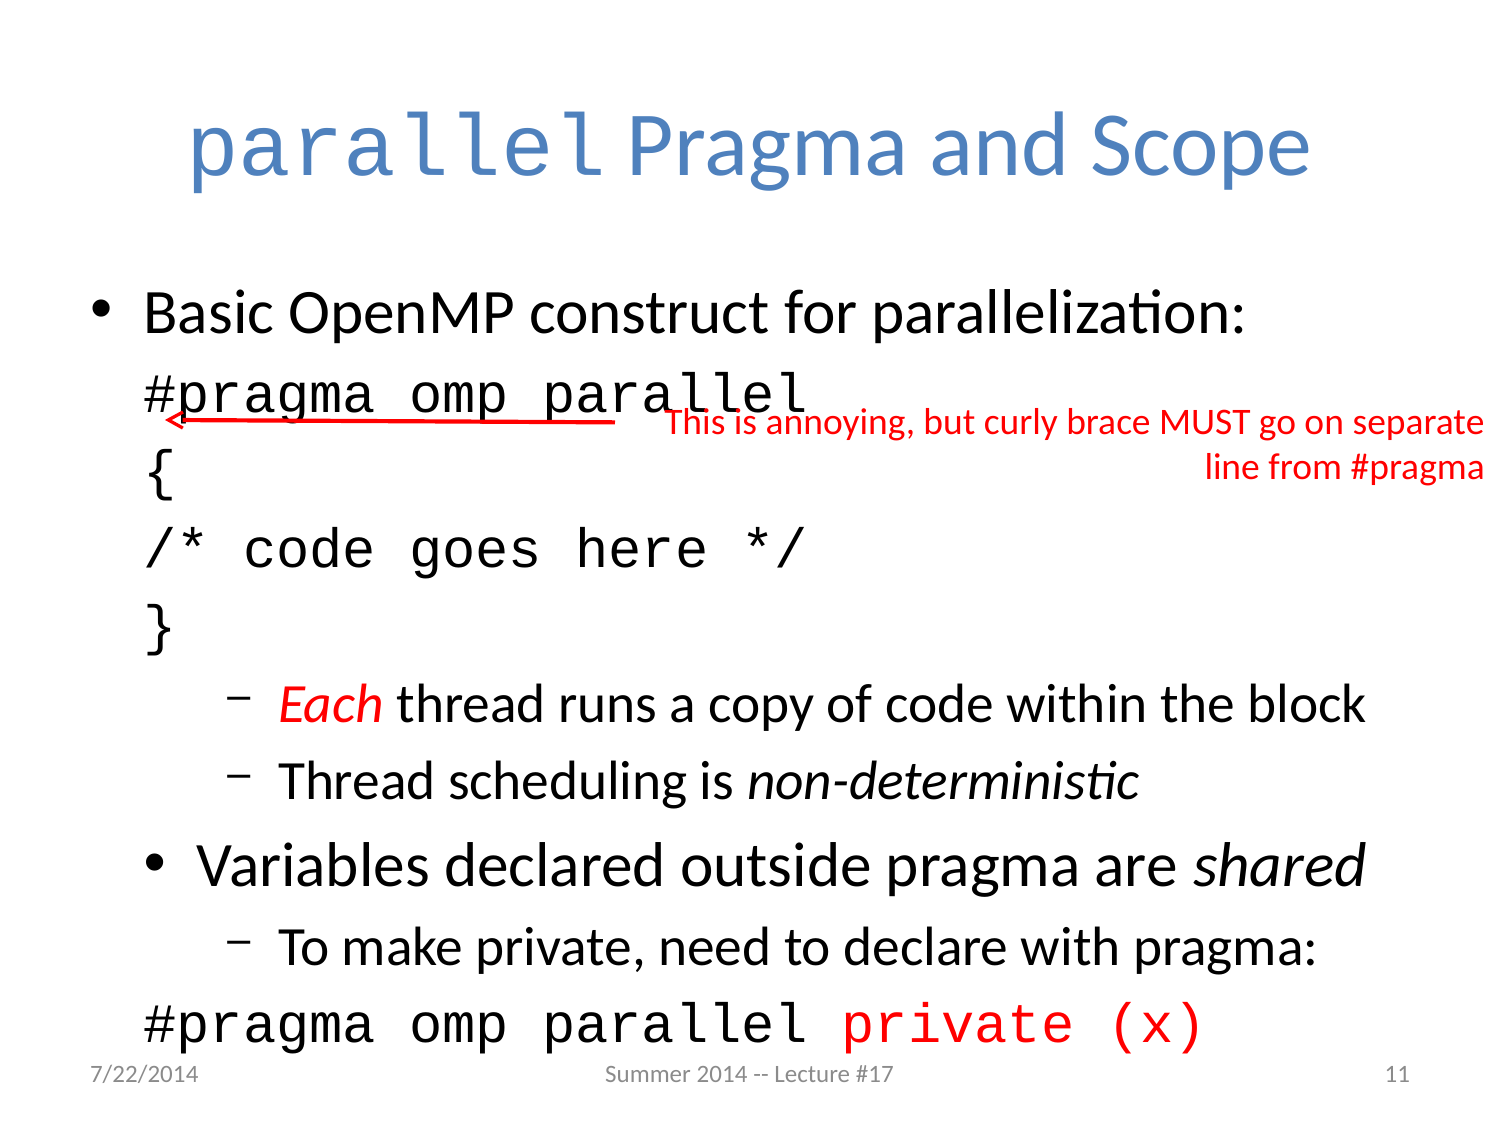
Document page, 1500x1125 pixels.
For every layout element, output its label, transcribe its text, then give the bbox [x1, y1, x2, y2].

list Basic OpenMP construct for parallelization: #pragma omp parallel { /* code goes here */ } Each thread runs a copy of code within the block Thread scheduling is non-deterministic Variables declared outside pragma are shared To make private, need to declare with pragma: #pragma omp parallel private (x) [75, 262, 1425, 1073]
title parallel Pragma and Scope [75, 45, 1425, 233]
slide_number 7/22/2014 [75, 1042, 425, 1103]
text_box This is annoying, but curly brace MUST go on separate line from #pragma [615, 389, 1500, 495]
footer Summer 2014 -- Lecture #17 [512, 1042, 988, 1103]
slide_number <number> [1074, 1042, 1425, 1103]
